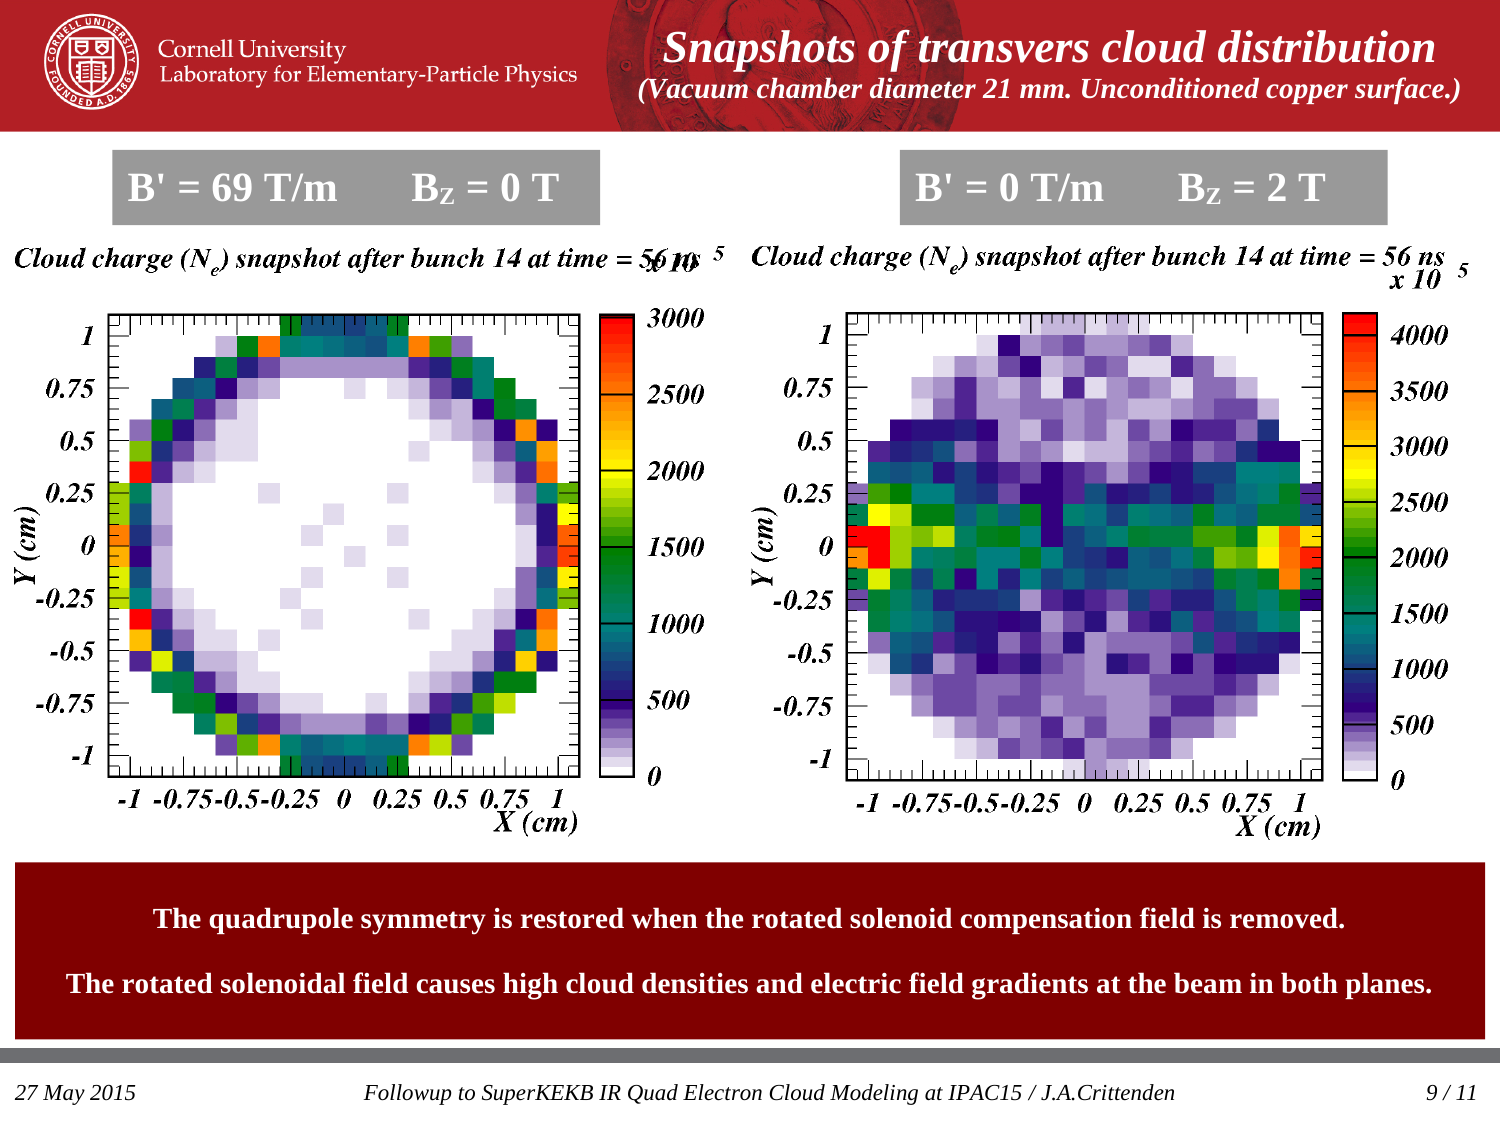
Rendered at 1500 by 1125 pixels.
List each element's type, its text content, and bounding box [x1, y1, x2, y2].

text_box B' = 0 T/m BZ = 2 T [899, 149, 1388, 226]
title Snapshots of transvers cloud distribution (Vacuum chamber diameter 21 mm. Unconditioned copper surface.) [600, 7, 1500, 121]
text_box The quadrupole symmetry is restored when the rotated solenoid compensation field is removed. The rotated solenoidal field causes high cloud densities and electric field gradients at the beam in both planes. [15, 862, 1486, 1040]
picture [0, 0, 1500, 132]
picture [7, 239, 734, 841]
text_box B' = 69 T/m BZ = 0 T [112, 149, 601, 226]
picture [742, 239, 1469, 841]
